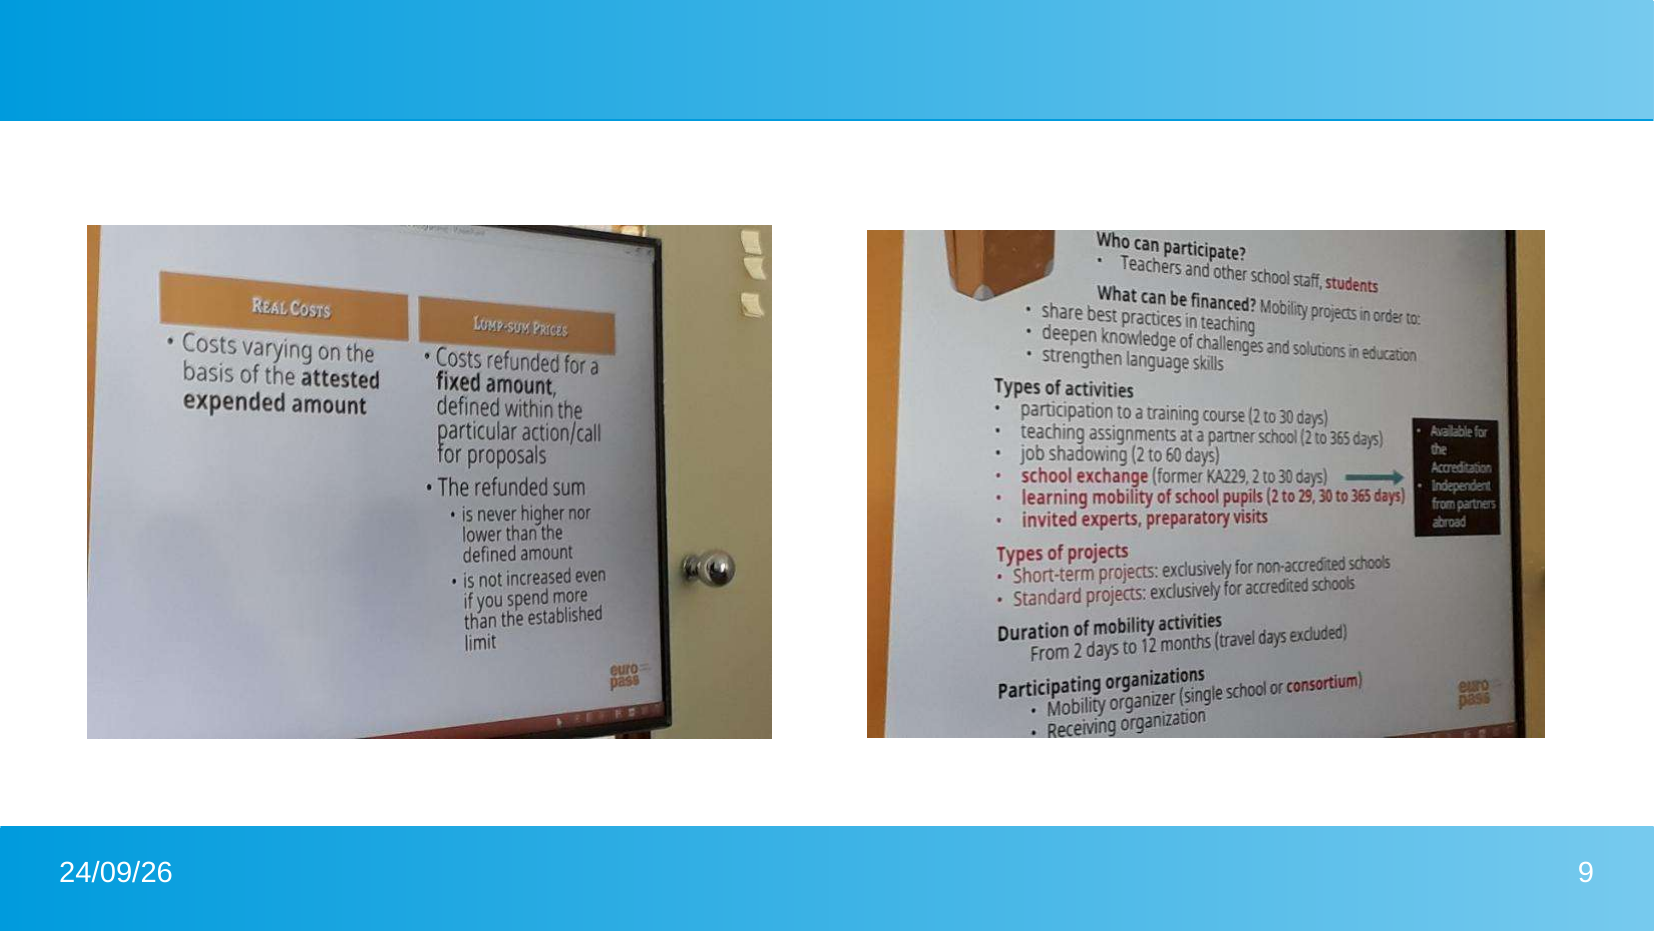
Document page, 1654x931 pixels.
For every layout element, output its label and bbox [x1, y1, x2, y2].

picture [87, 225, 772, 739]
picture [867, 230, 1545, 738]
